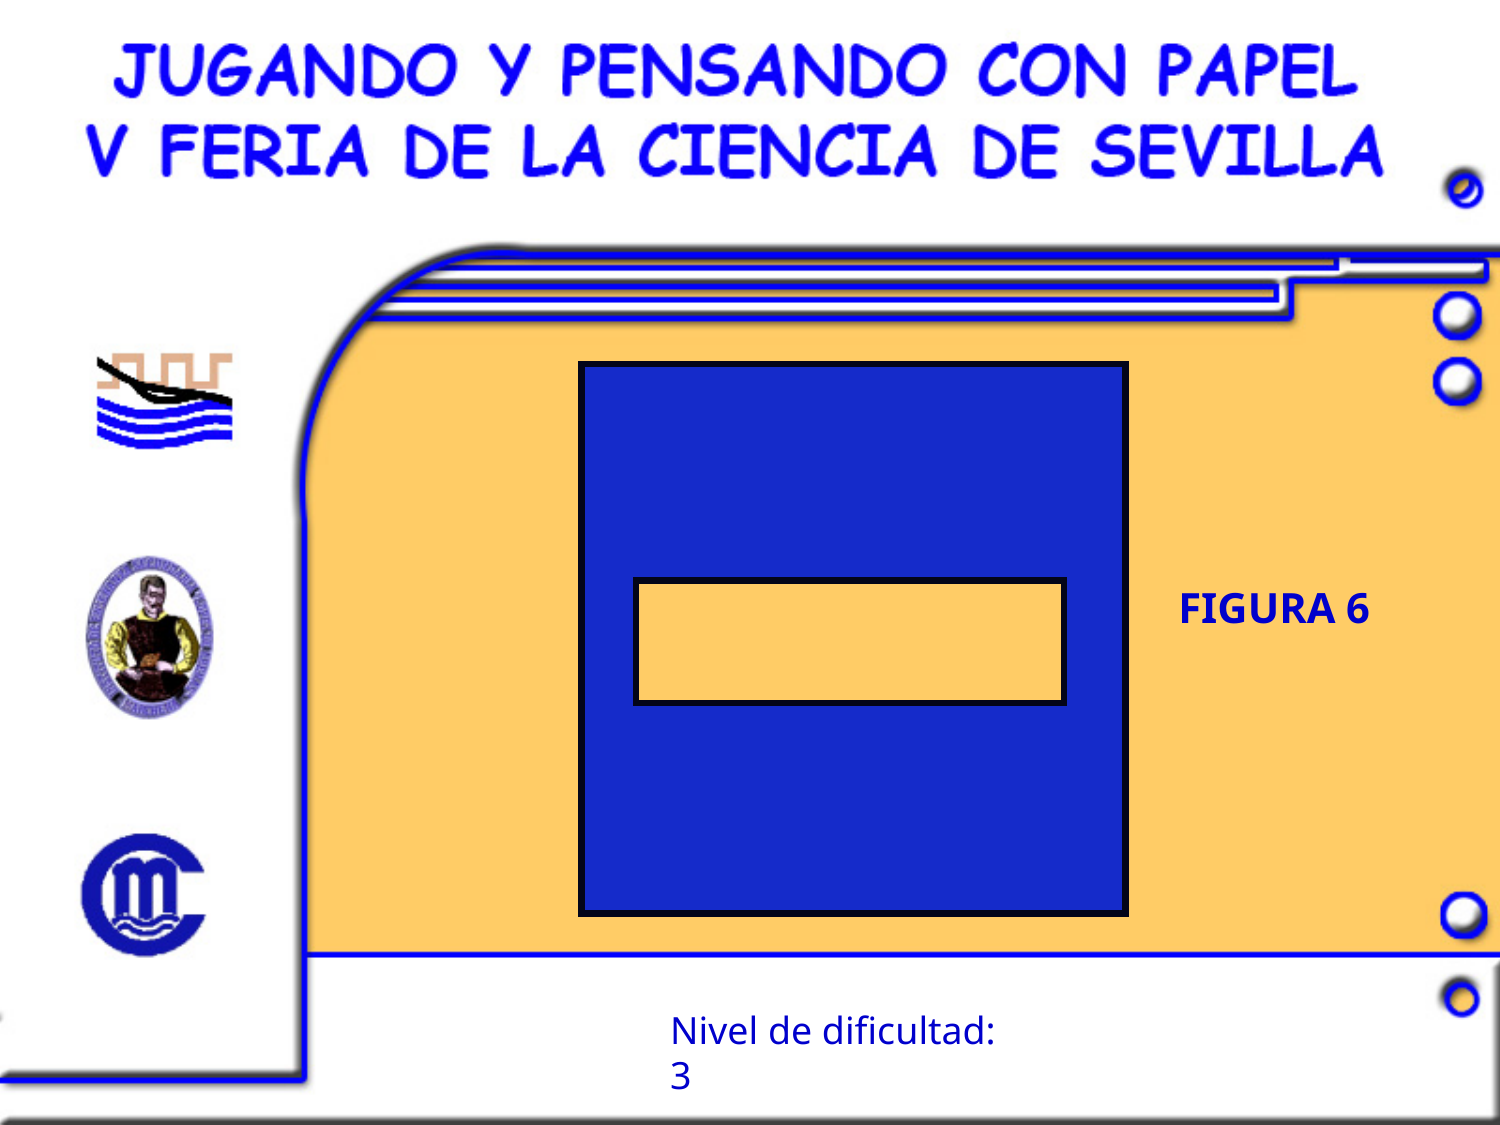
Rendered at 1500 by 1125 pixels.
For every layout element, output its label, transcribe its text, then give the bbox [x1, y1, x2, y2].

picture [0, 0, 1500, 1125]
text_box Nivel de dificultad: 3 [655, 999, 1022, 1105]
text_box FIGURA 6 [1163, 574, 1400, 640]
